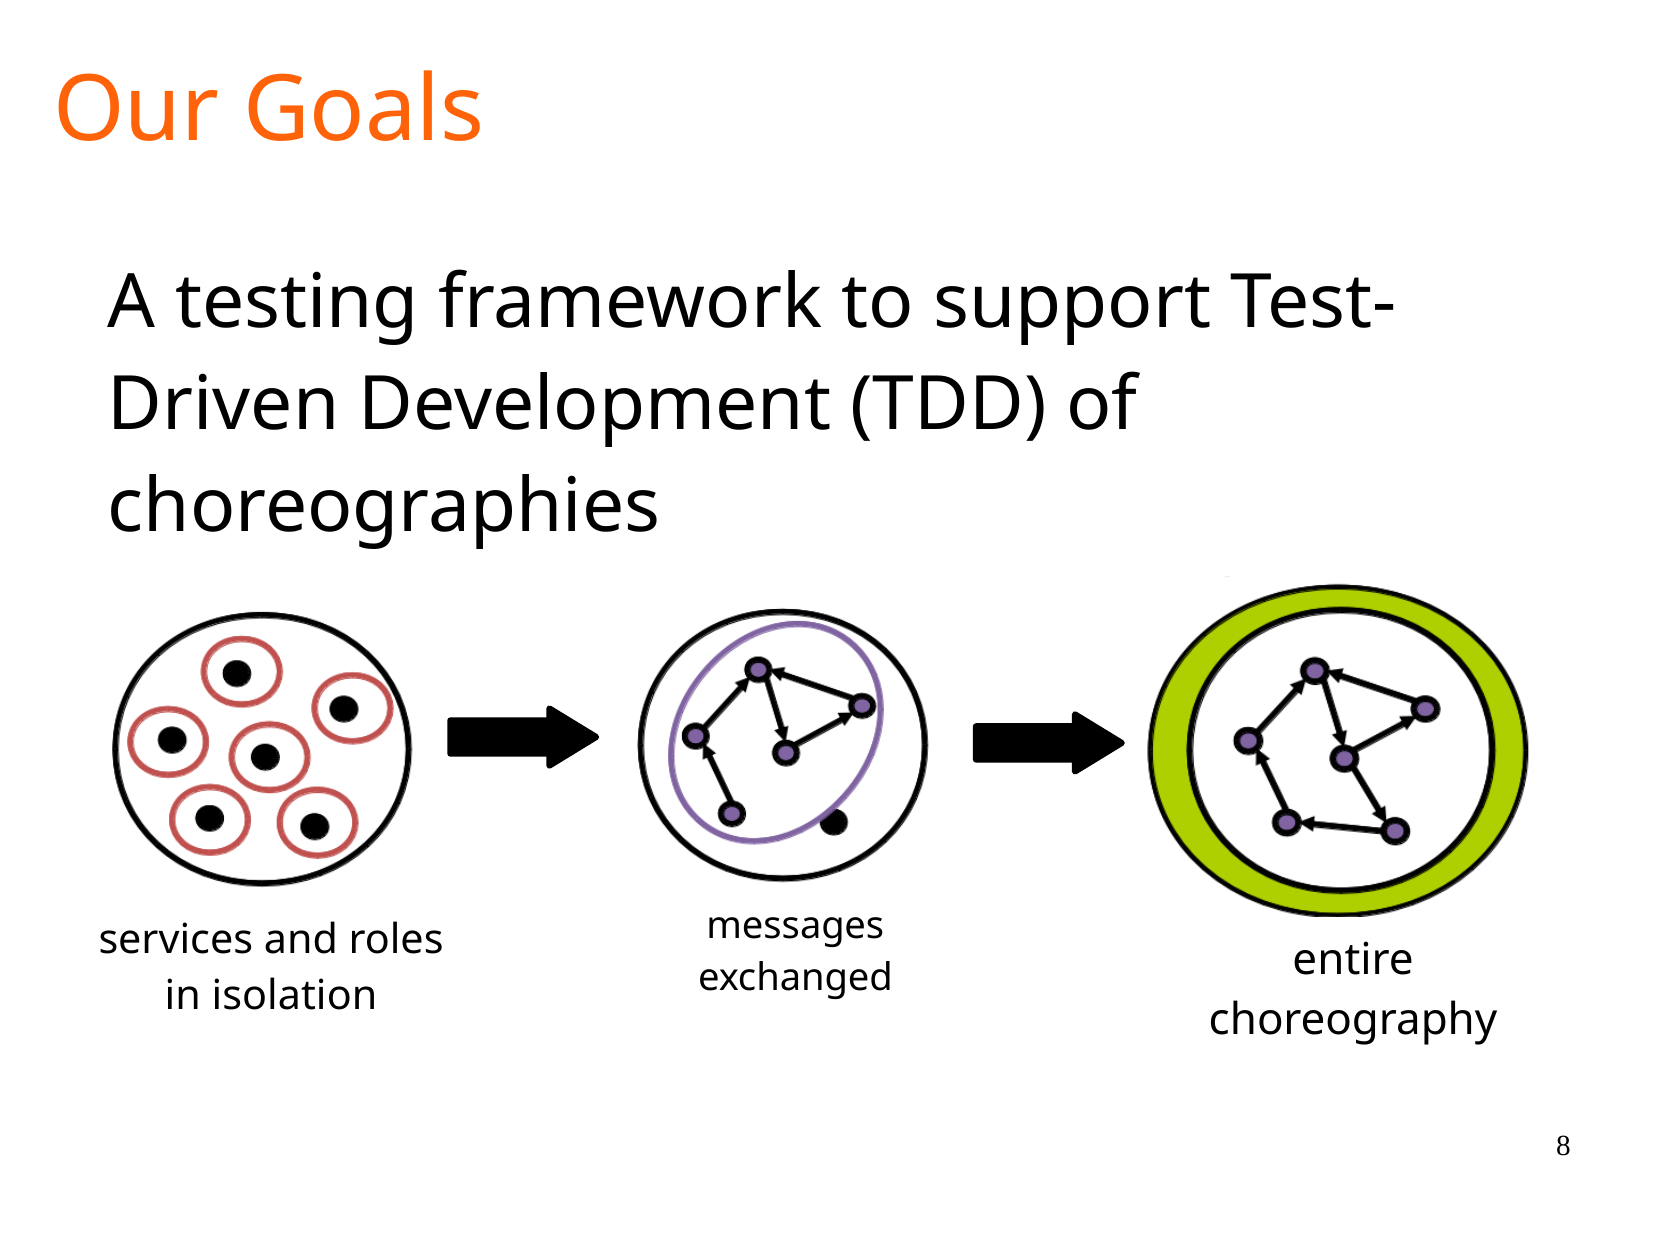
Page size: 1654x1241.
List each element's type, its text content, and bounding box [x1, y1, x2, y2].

list A testing framework to support Test-Driven Development (TDD) of choreographies [37, 246, 1603, 563]
list services and roles in isolation [31, 909, 447, 1064]
text_box [450, 708, 597, 766]
list entire choreography [1136, 927, 1503, 1064]
picture [111, 601, 421, 893]
picture [1144, 576, 1542, 917]
picture [620, 595, 932, 889]
title Our Goals [53, 11, 1542, 198]
text_box [975, 714, 1122, 772]
list messages exchanged [610, 897, 922, 1003]
